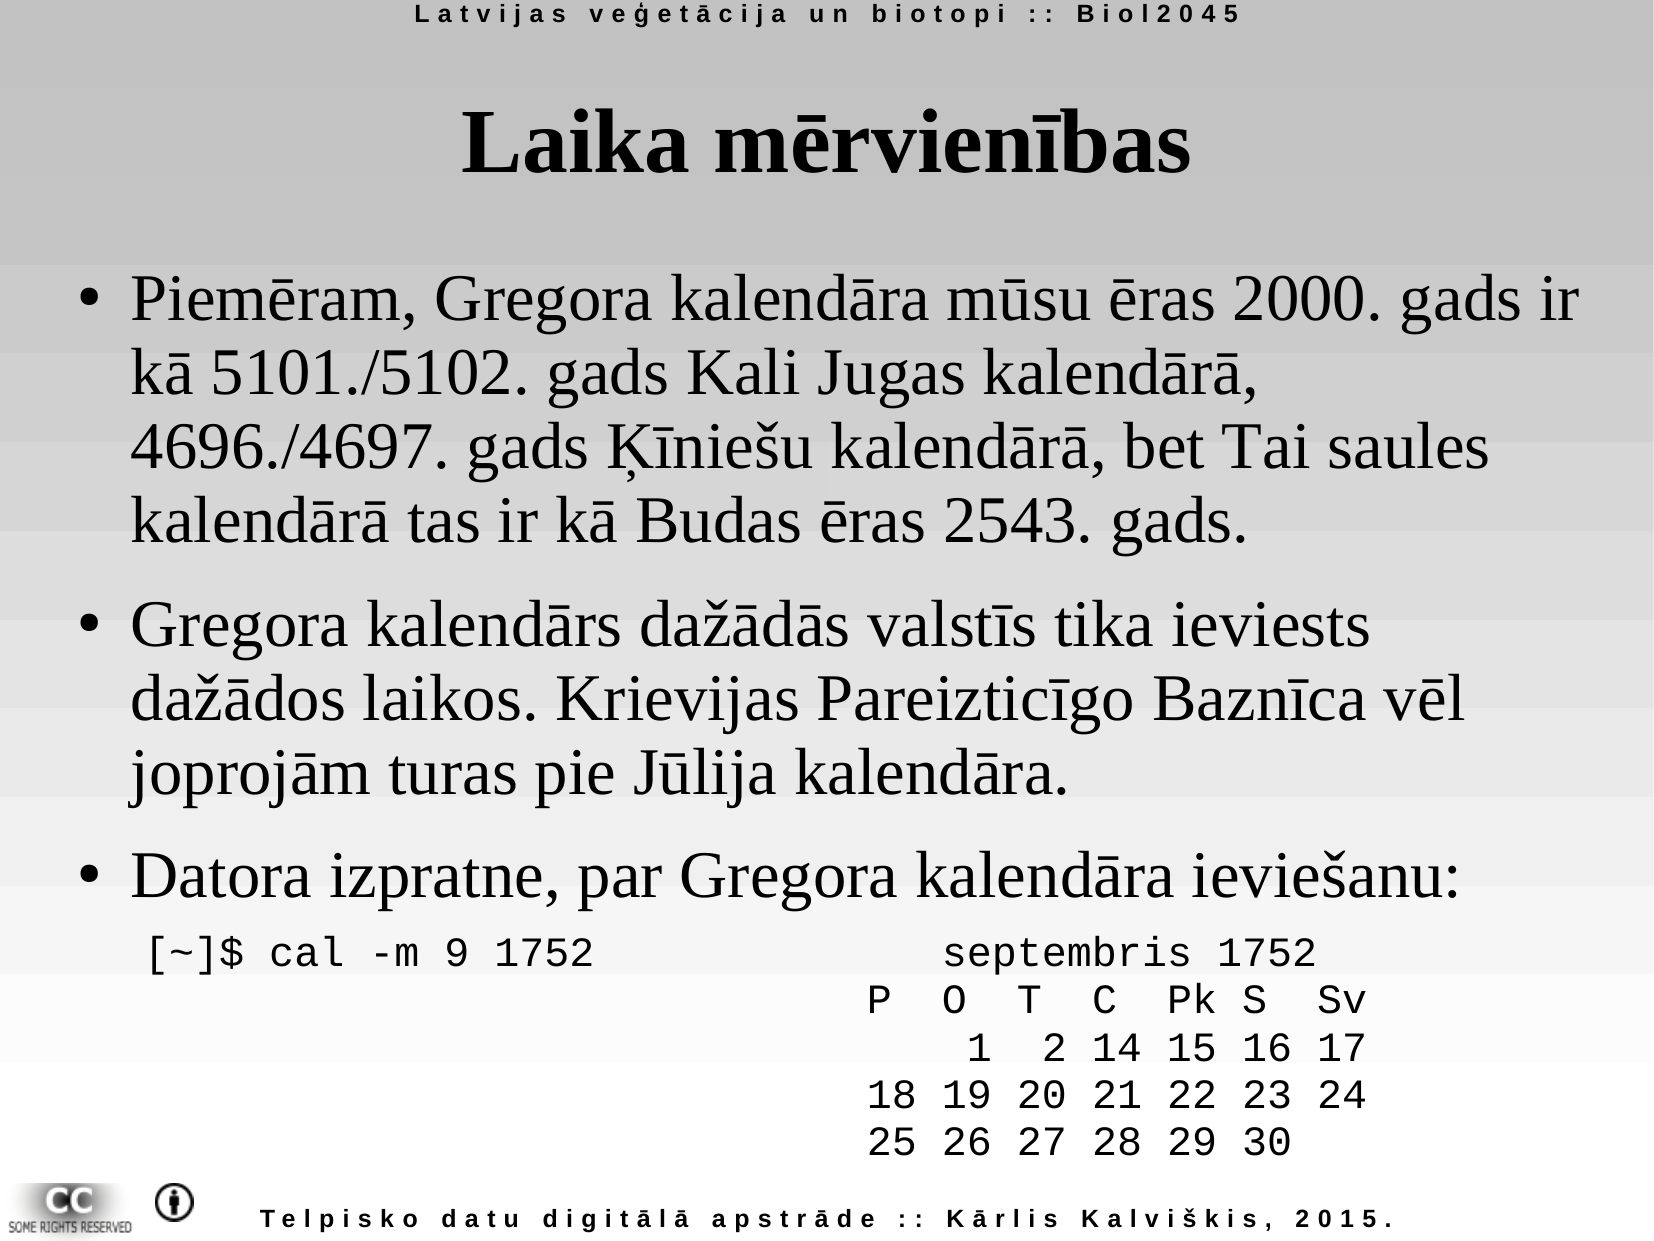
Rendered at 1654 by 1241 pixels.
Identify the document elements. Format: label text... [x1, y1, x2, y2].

title Laika mērvienības [59, 37, 1596, 246]
picture [0, 0, 1654, 1241]
list Piemēram, Gregora kalendāra mūsu ēras 2000. gads ir kā 5101./5102. gads Kali Jugas kalendārā, 4696./4697. gads Ķīniešu kalendārā, bet Tai saules kalendārā tas ir kā Budas ēras 2543. gads. Gregora kalendārs dažādās valstīs tika ieviests dažādos laikos. Krievijas Pareizticīgo Baznīca vēl joprojām turas pie Jūlija kalendāra. Datora izpratne, par Gregora kalendāra ieviešanu: [59, 261, 1596, 1175]
text_box septembris 1752 P O T C Pk S Sv 1 2 14 15 16 17 18 19 20 21 22 23 24 25 26 27 28 29 30 [866, 932, 1367, 1169]
text_box [~]$ cal -m 9 1752 [144, 932, 595, 980]
